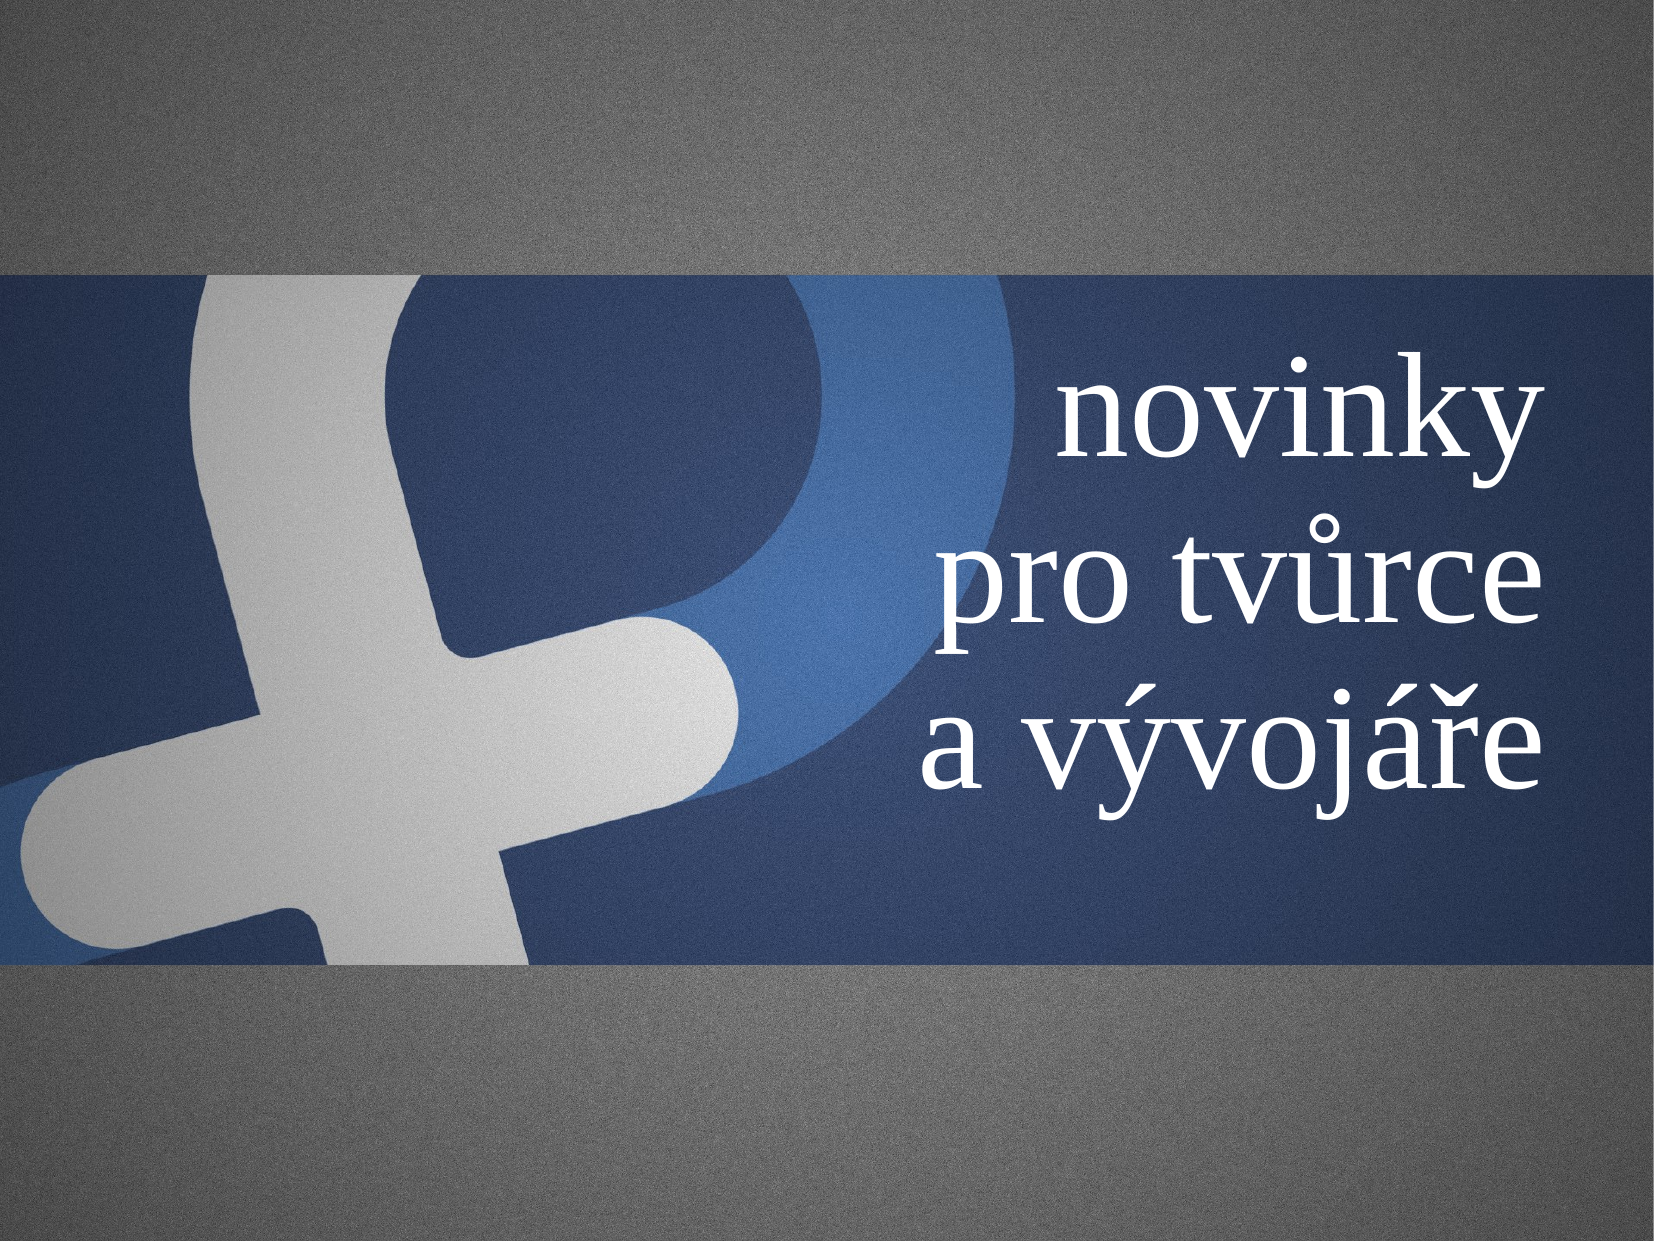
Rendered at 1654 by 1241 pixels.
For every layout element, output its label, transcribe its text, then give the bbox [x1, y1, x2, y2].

text_box novinky pro tvůrce a vývojáře [446, 315, 1561, 854]
picture [0, 0, 1654, 1241]
